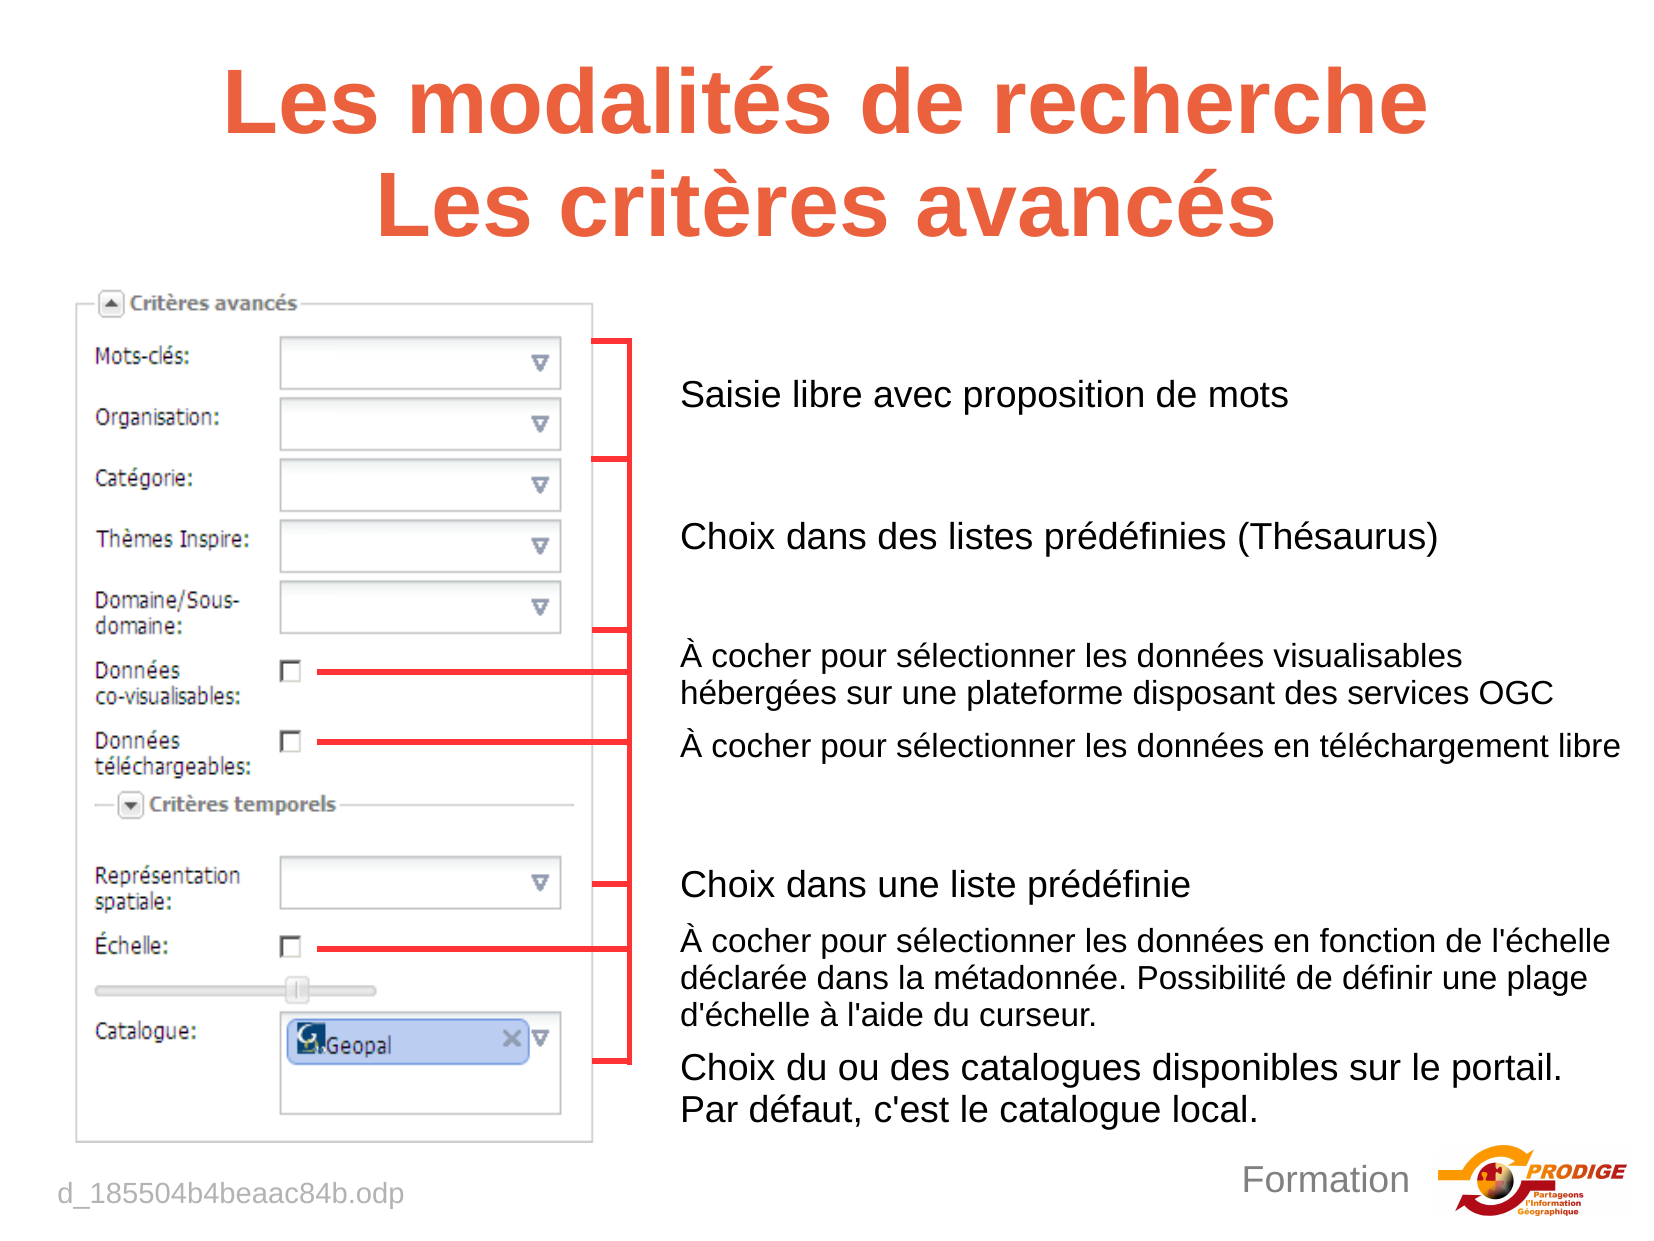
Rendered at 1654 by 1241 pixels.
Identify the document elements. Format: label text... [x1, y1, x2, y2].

text_box Choix dans des listes prédéfinies (Thésaurus) [665, 507, 1454, 565]
picture [74, 283, 597, 1143]
text_box À cocher pour sélectionner les données en fonction de l'échelle déclarée dans la métadonnée. Possibilité de définir une plage d'échelle à l'aide du curseur. [665, 915, 1637, 1043]
text_box Saisie libre avec proposition de mots [665, 366, 1305, 423]
picture [1438, 1145, 1627, 1216]
text_box À cocher pour sélectionner les données en téléchargement libre [665, 720, 1647, 773]
text_box Choix dans une liste prédéfinie [665, 856, 1206, 914]
text_box Choix du ou des catalogues disponibles sur le portail. Par défaut, c'est le catalogue local. [665, 1039, 1589, 1139]
text_box À cocher pour sélectionner les données visualisables hébergées sur une plateforme disposant des services OGC [665, 630, 1580, 720]
title Les modalités de recherche Les critères avancés [82, 50, 1571, 256]
